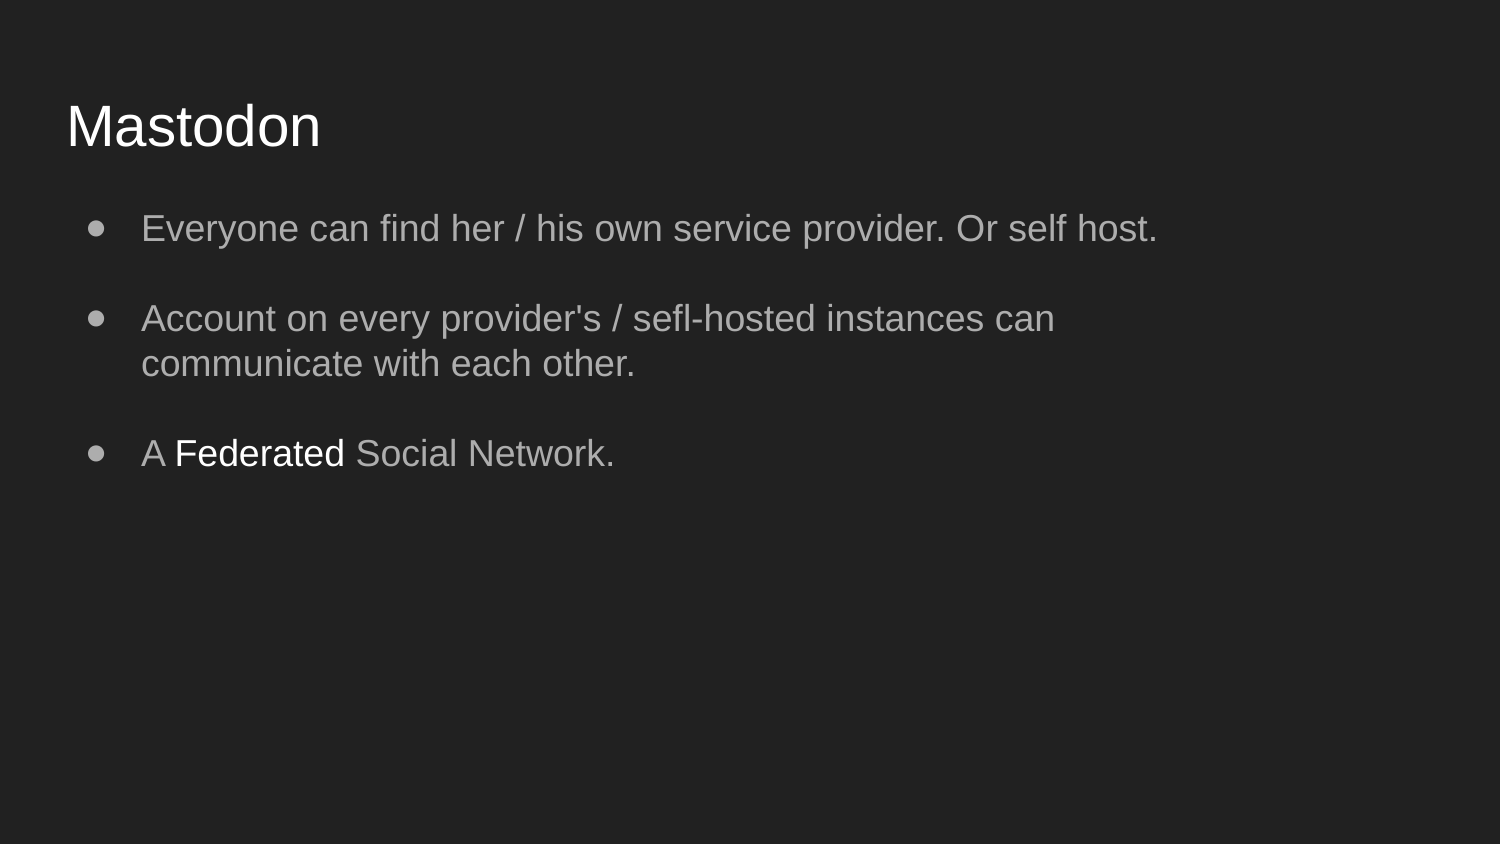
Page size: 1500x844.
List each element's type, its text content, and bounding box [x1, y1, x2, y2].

list Everyone can find her / his own service provider. Or self host. Account on every provider's / sefl-hosted instances can communicate with each other. A Federated Social Network. [51, 189, 1449, 750]
title Mastodon [51, 72, 1449, 167]
